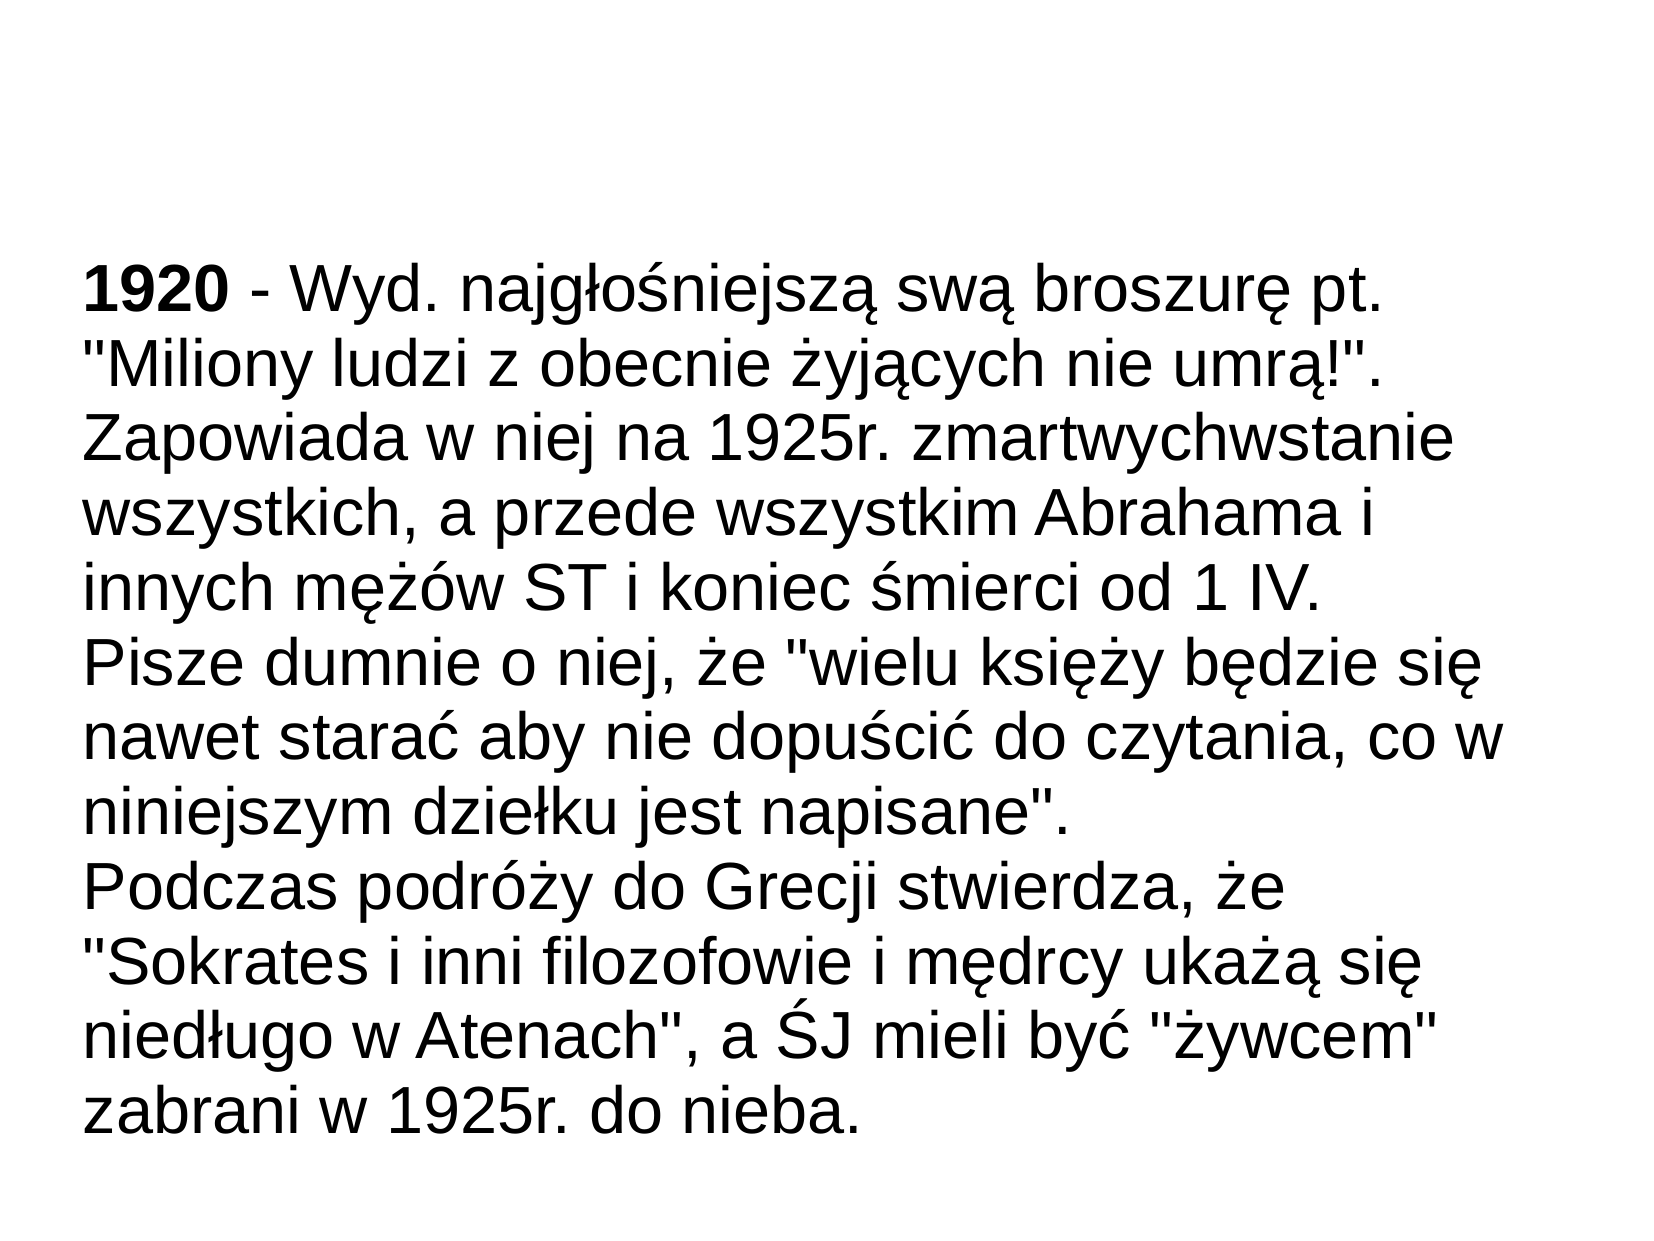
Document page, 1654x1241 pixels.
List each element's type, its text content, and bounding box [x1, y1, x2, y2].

subtitle 1920 - Wyd. najgłośniejszą swą broszurę pt. "Miliony ludzi z obecnie żyjących nie umrą!". Zapowiada w niej na 1925r. zmartwychwstanie wszystkich, a przede wszystkim Abrahama i innych mężów ST i koniec śmierci od 1 IV. Pisze dumnie o niej, że "wielu księży będzie się nawet starać aby nie dopuścić do czytania, co w niniejszym dziełku jest napisane". Podczas podróży do Grecji stwierdza, że "Sokrates i inni filozofowie i mędrcy ukażą się niedługo w Atenach", a ŚJ mieli być "żywcem" zabrani w 1925r. do nieba. [82, 250, 1571, 1149]
